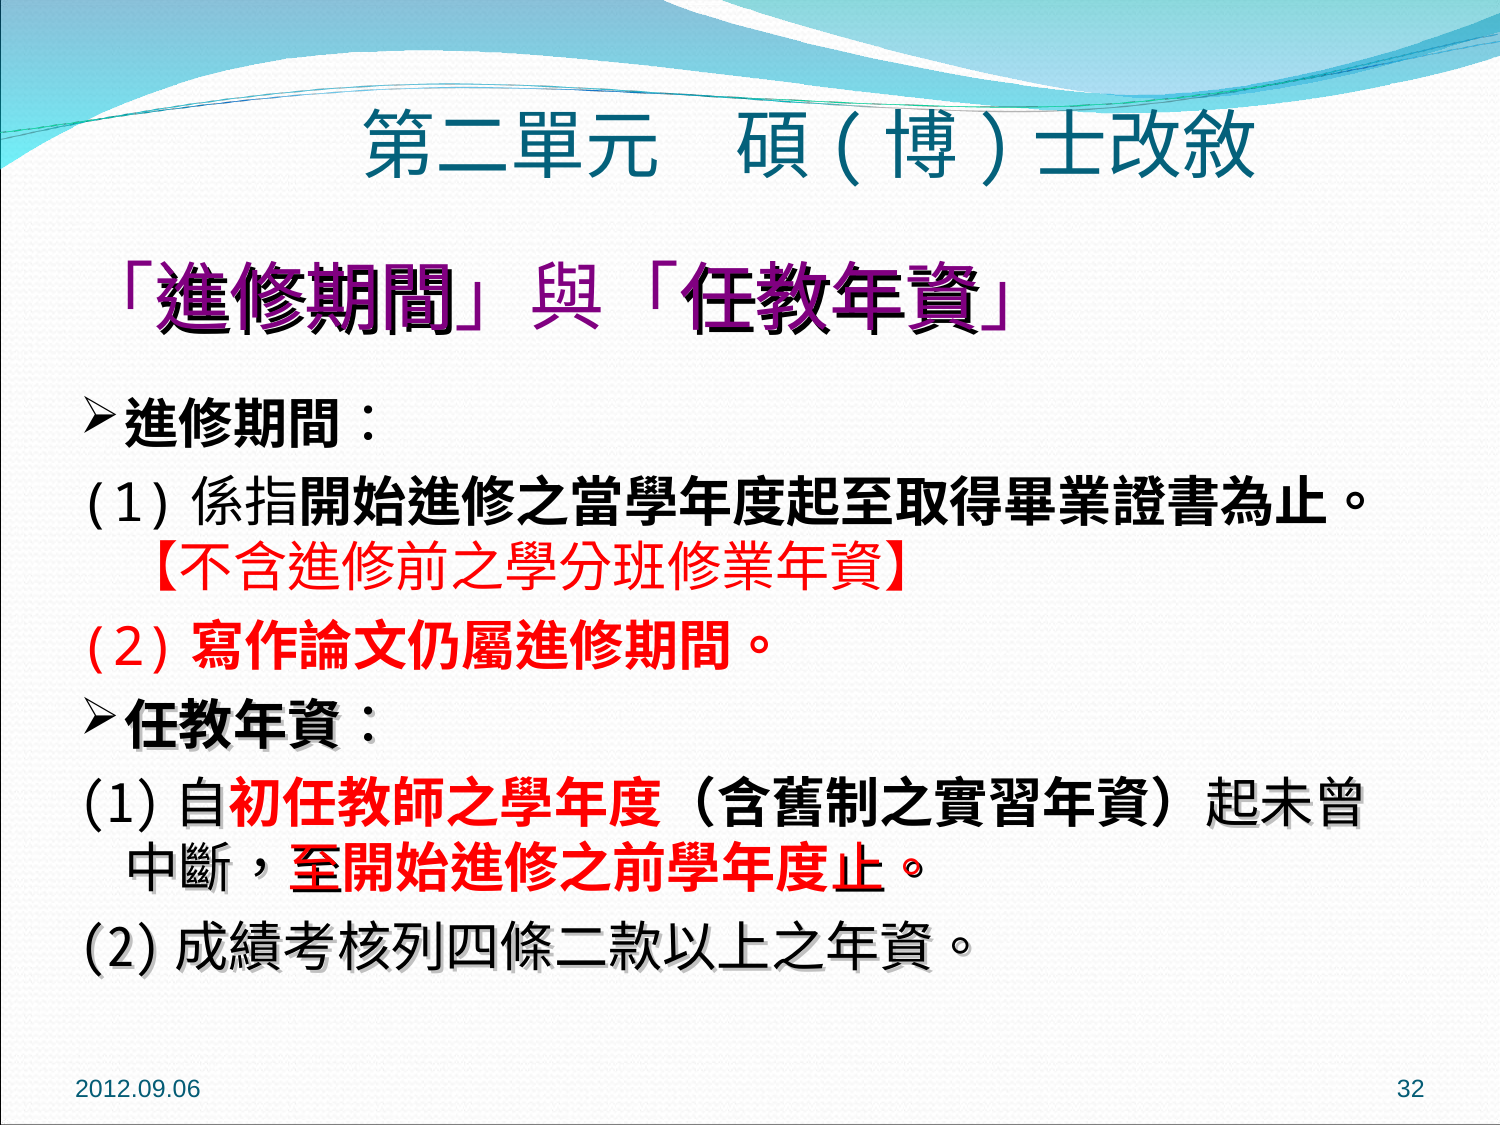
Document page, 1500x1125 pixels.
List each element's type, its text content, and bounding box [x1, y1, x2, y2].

list 進修期間： (1)係指開始進修之當學年度起至取得畢業證書為止。【不含進修前之學分班修業年資】 (2)寫作論文仍屬進修期間。 任教年資： (1)自初任教師之學年度（含舊制之實習年資）起未曾中斷，至開始進修之前學年度止。 (2)成績考核列四條二款以上之年資。 [64, 381, 1436, 1032]
picture [0, 0, 1500, 1125]
text_box <number> [1299, 1042, 1426, 1103]
text_box 第二單元 碩(博)士改敘 [171, 37, 1447, 188]
title 「進修期間」與「任教年資」 [0, 198, 1134, 340]
text_box 2012.09.06 [74, 1042, 426, 1103]
